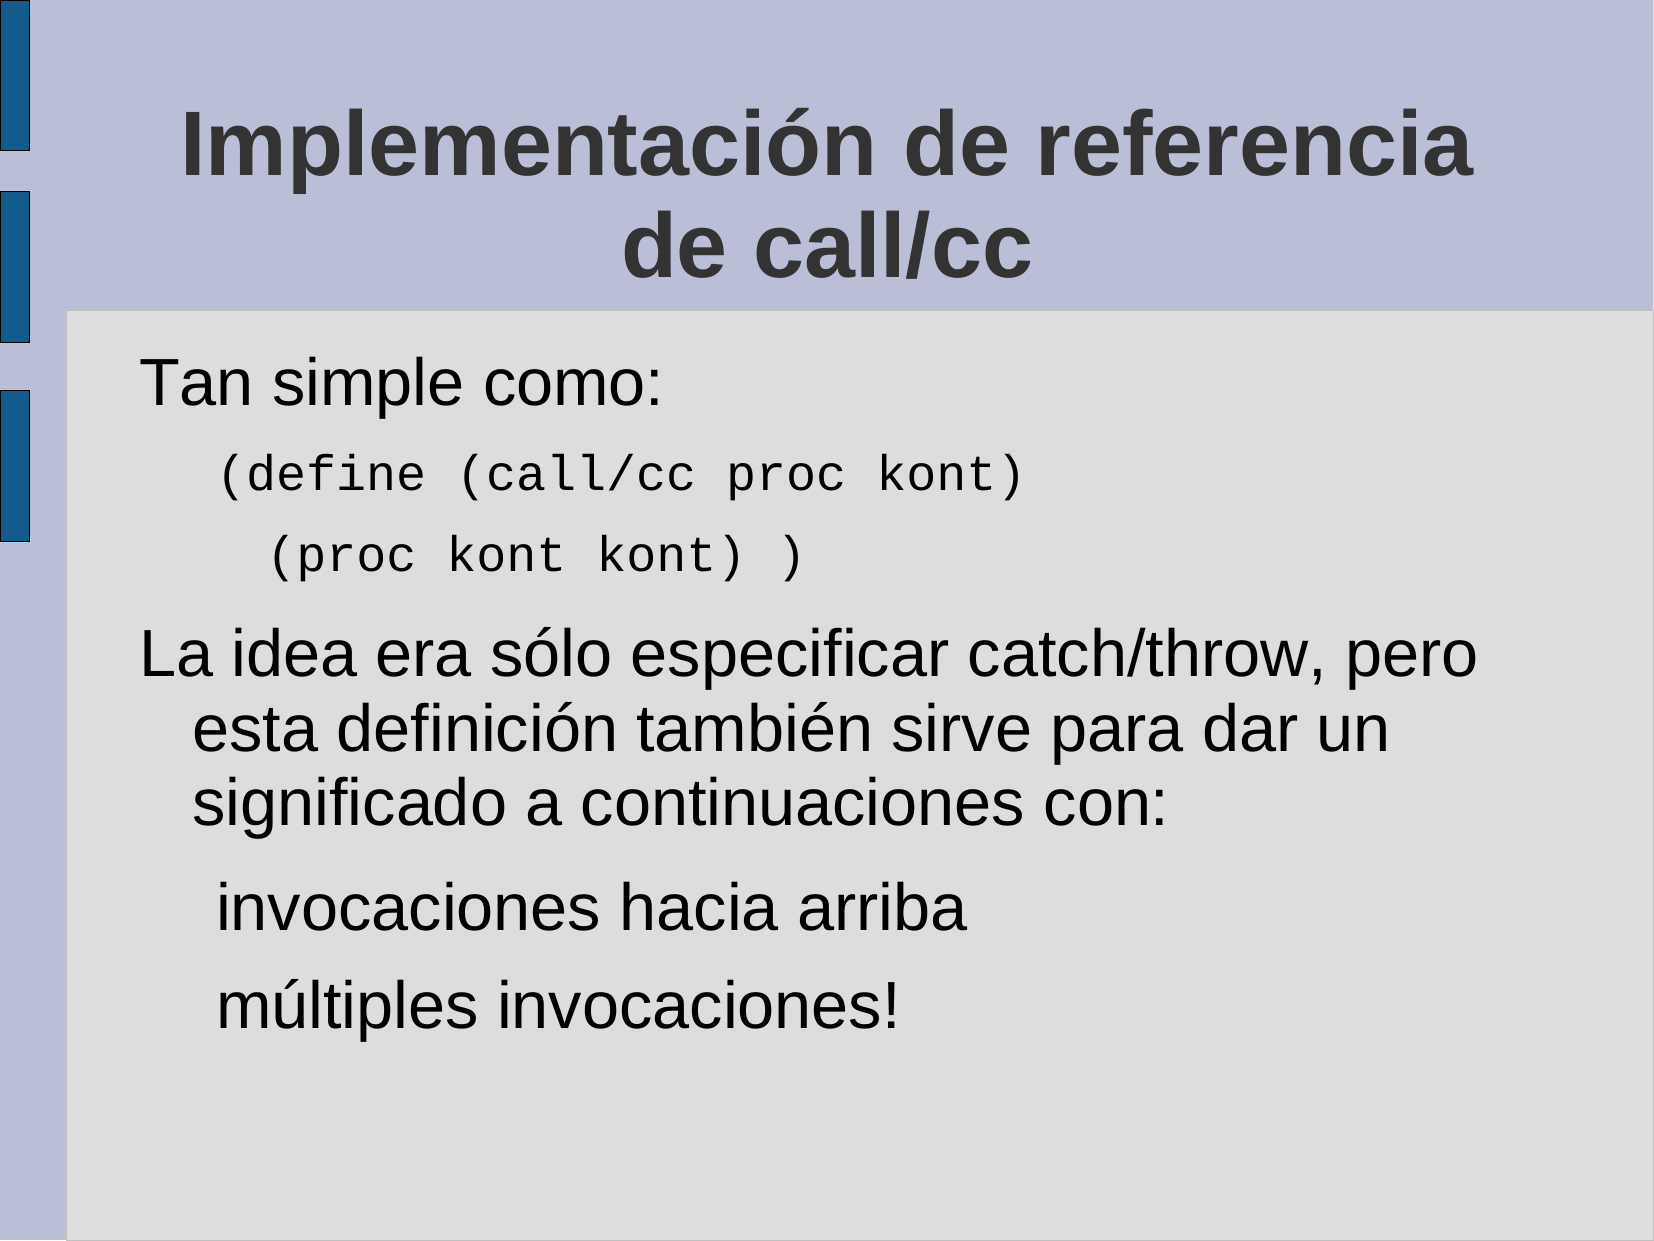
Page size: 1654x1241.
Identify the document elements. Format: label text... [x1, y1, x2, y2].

list Tan simple como: (define (call/cc proc kont) (proc kont kont) ) La idea era sólo especificar catch/throw, pero esta definición también sirve para dar un significado a continuaciones con: invocaciones hacia arriba múltiples invocaciones! [121, 344, 1534, 1112]
title Implementación de referencia de call/cc [121, 92, 1534, 298]
